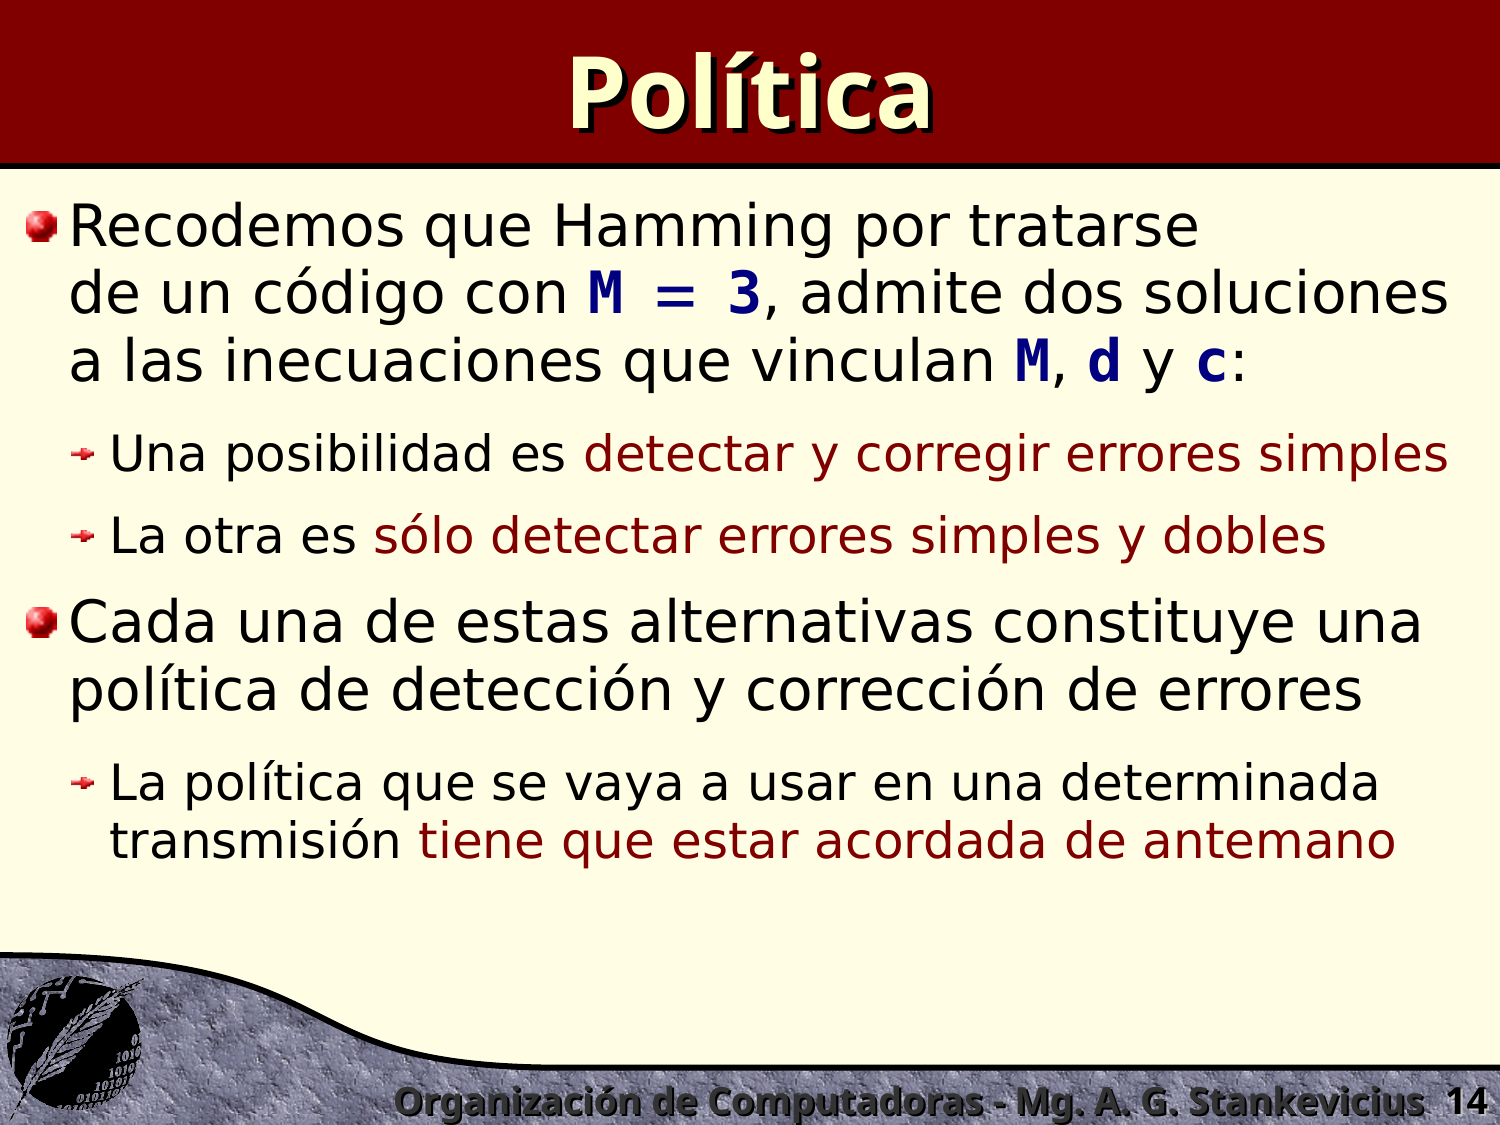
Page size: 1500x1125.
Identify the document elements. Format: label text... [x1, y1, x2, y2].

list Recodemos que Hamming por tratarse de un código con M = 3, admite dos soluciones a las inecuaciones que vinculan M, d y c: Una posibilidad es detectar y corregir errores simples La otra es sólo detectar errores simples y dobles Cada una de estas alternativas constituye una política de detección y corrección de errores La política que se vaya a usar en una determinada transmisión tiene que estar acordada de antemano [11, 192, 1486, 935]
title Política [15, 5, 1485, 160]
picture [802, 1100, 806, 1110]
picture [448, 1100, 455, 1110]
picture [1058, 1100, 1065, 1110]
picture [0, 959, 1500, 1125]
